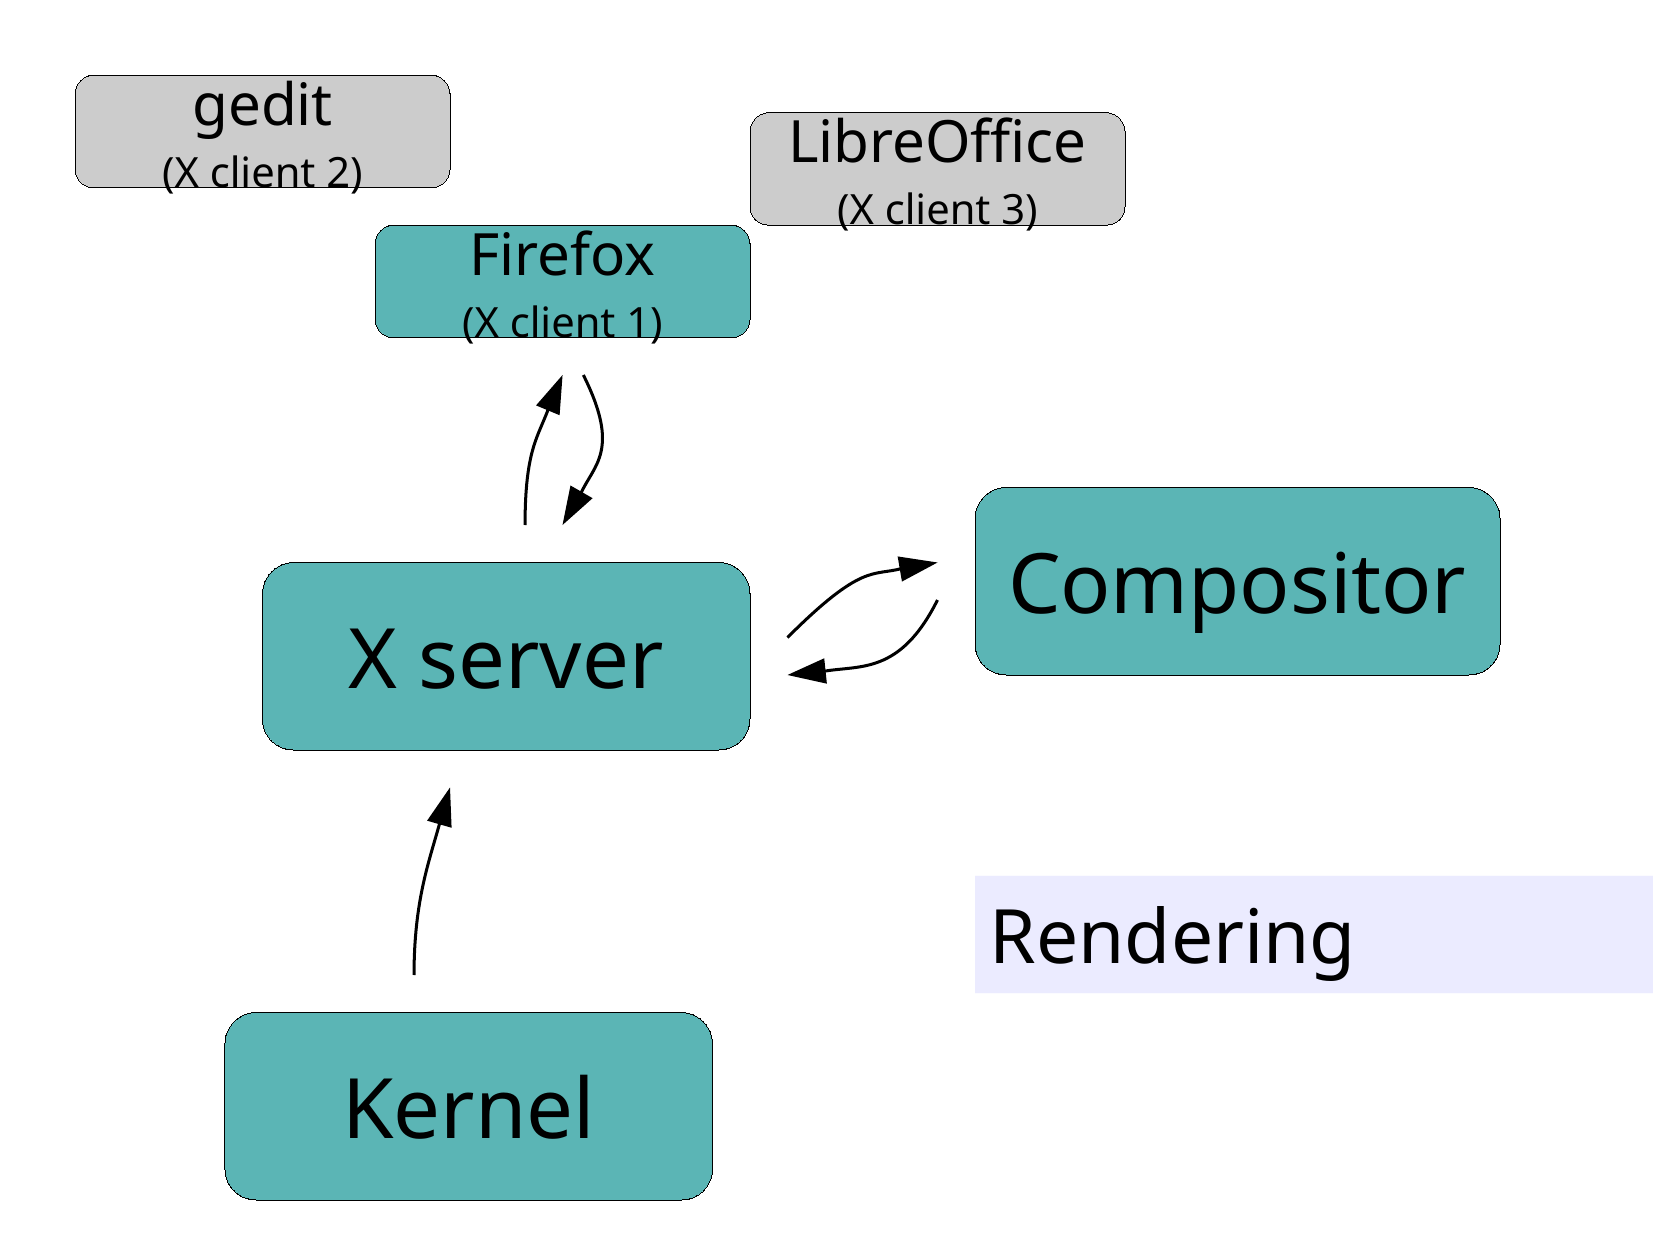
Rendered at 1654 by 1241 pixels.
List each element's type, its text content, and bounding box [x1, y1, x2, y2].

text_box Firefox (X client 1) [387, 225, 735, 230]
text_box LibreOffice (X client 3) [764, 112, 1113, 117]
text_box Kernel [242, 1012, 700, 1020]
text_box Compositor [992, 487, 1485, 495]
text_box X server [279, 562, 735, 570]
text_box Rendering [975, 875, 1653, 879]
text_box gedit (X client 2) [87, 75, 441, 80]
